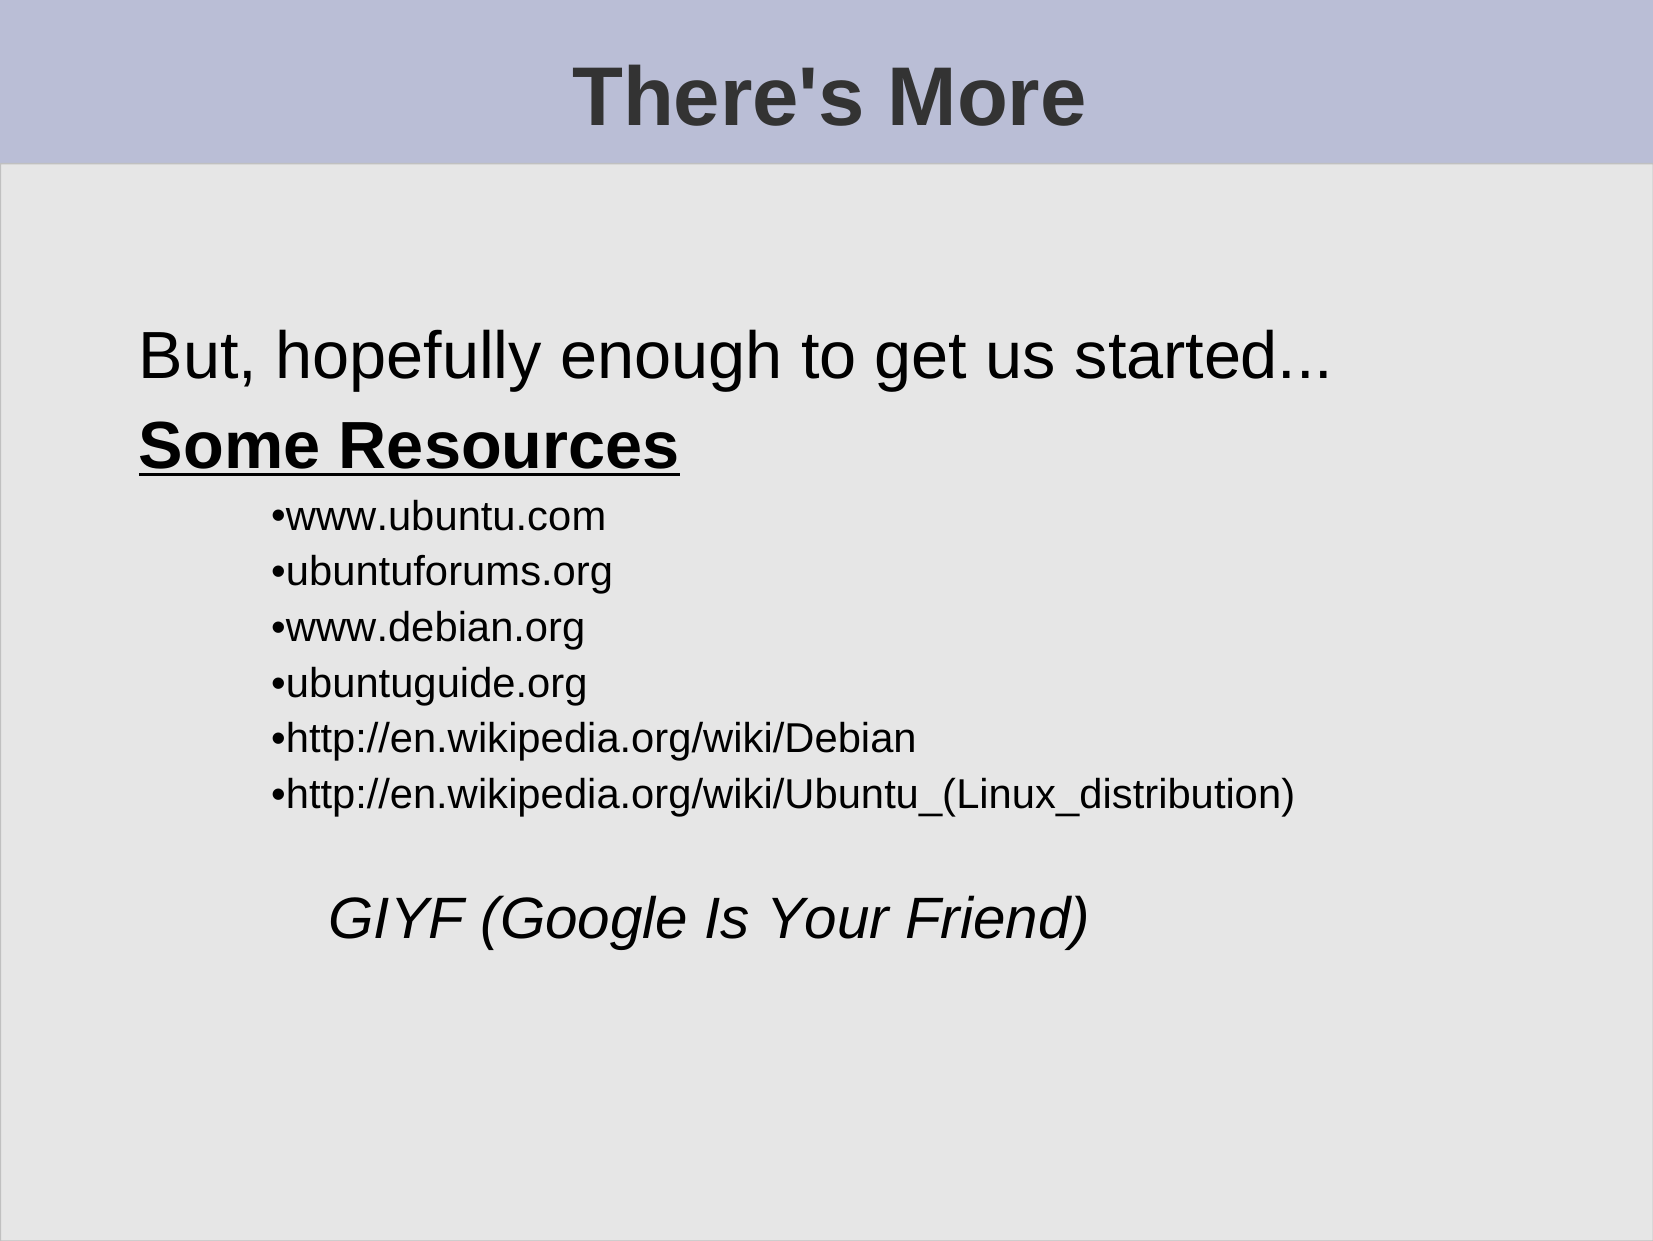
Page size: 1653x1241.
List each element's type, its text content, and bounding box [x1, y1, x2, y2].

title There's More [124, 0, 1536, 213]
text_box [0, 163, 1653, 1241]
list But, hopefully enough to get us started... Some Resources www.ubuntu.com ubuntuforums.org www.debian.org ubuntuguide.org http://en.wikipedia.org/wiki/Debian http://en.wikipedia.org/wiki/Ubuntu_(Linux_distribution) GIYF (Google Is Your Friend) [121, 303, 1573, 1090]
